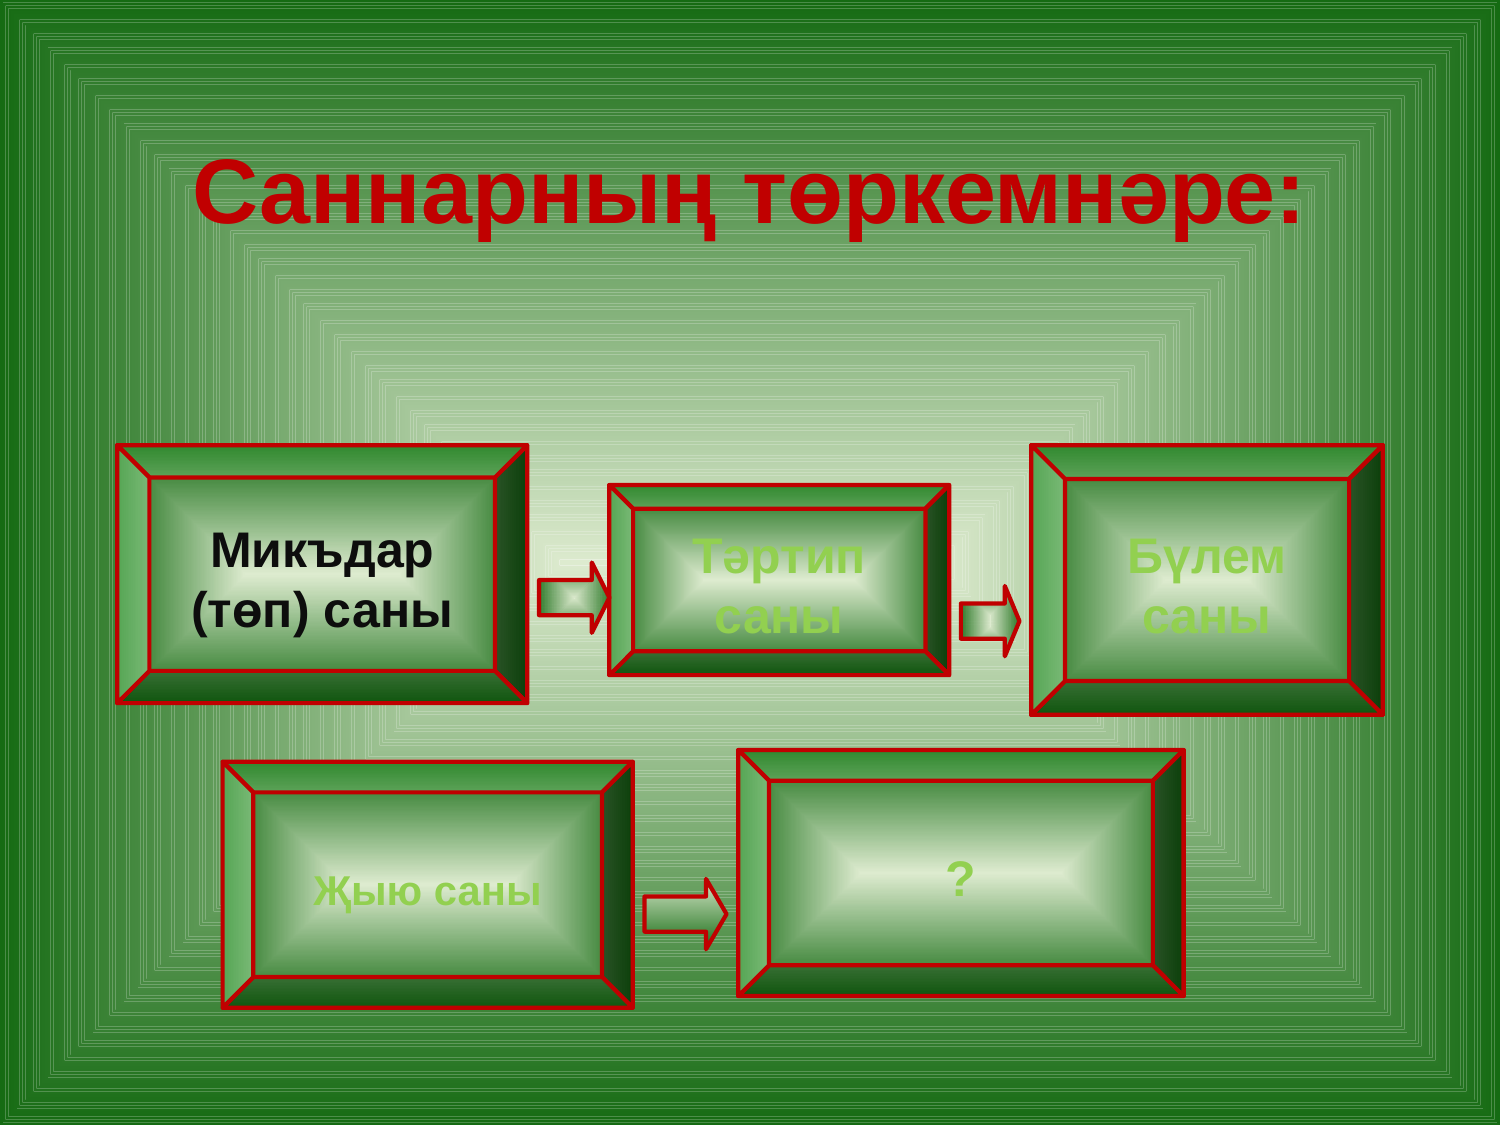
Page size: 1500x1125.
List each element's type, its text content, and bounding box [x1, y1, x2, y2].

text_box Бүлем саны [1065, 479, 1349, 681]
text_box [960, 585, 1020, 657]
text_box Җыю саны [254, 793, 602, 977]
text_box ? [770, 781, 1152, 965]
text_box [539, 562, 610, 633]
text_box Микъдар (төп) саны [150, 478, 495, 670]
text_box [644, 878, 727, 950]
text_box Тәртип саны [634, 509, 925, 651]
title Саннарның төркемнәре: [75, 117, 1425, 305]
